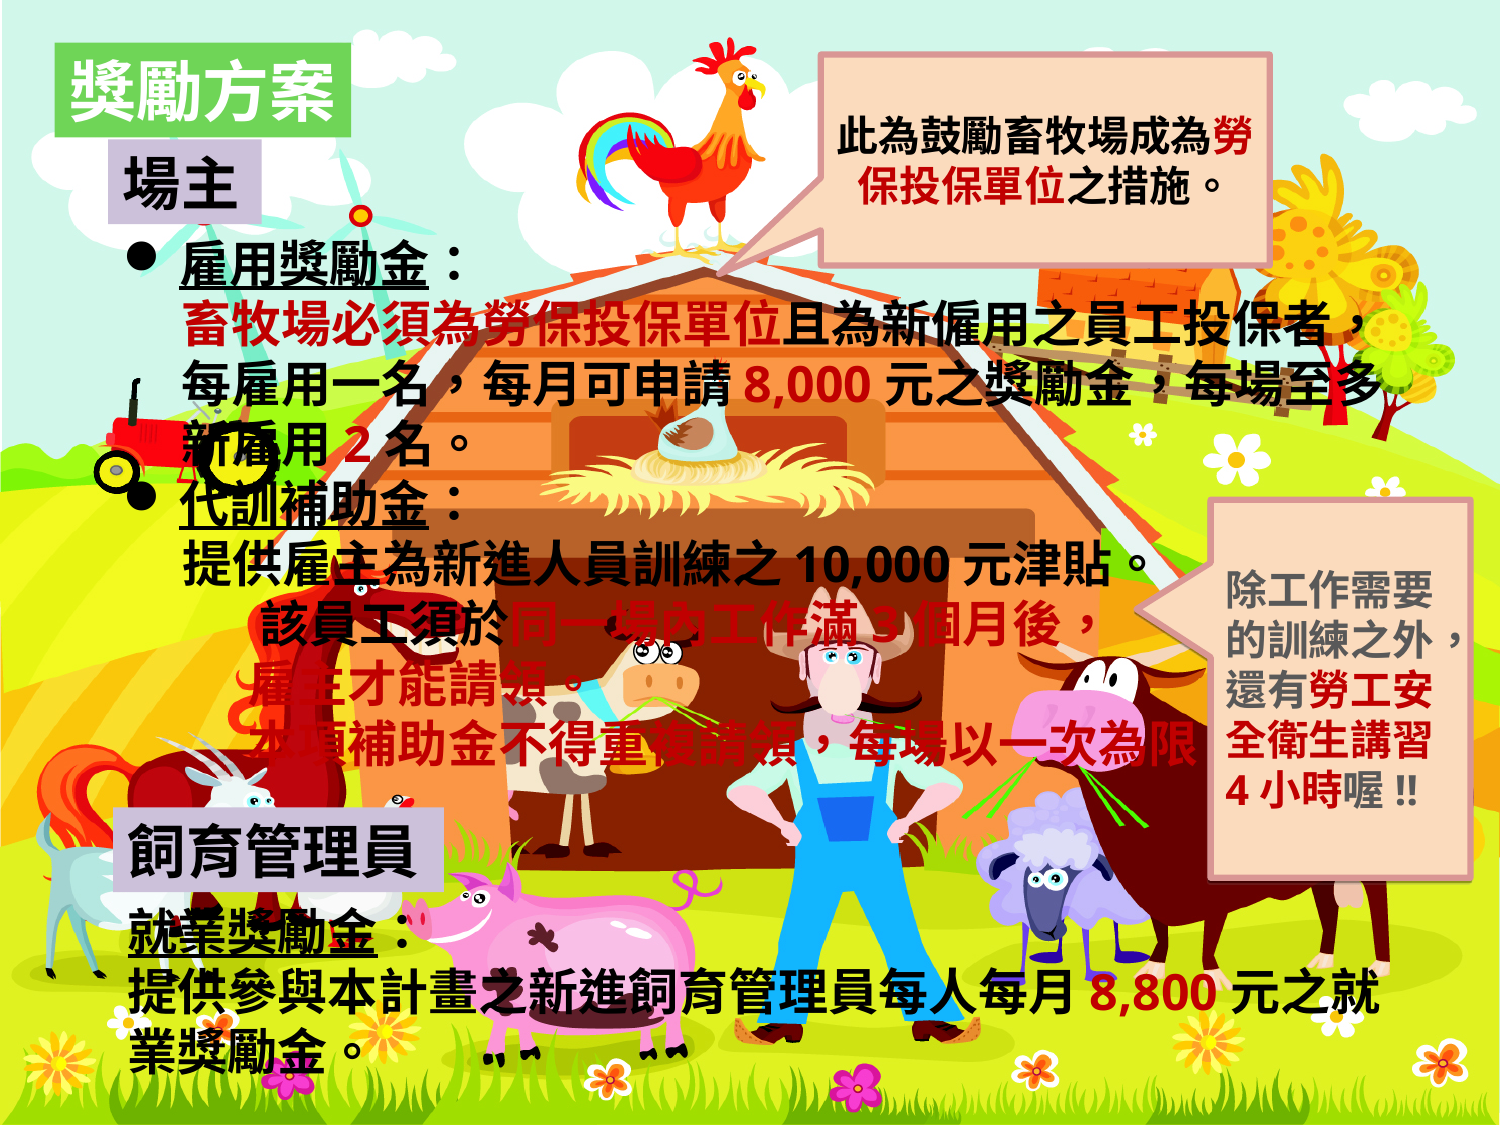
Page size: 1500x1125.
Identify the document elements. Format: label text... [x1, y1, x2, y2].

text_box 獎勵方案 [54, 42, 352, 138]
text_box 此為鼓勵畜牧場成為勞保投保單位之措施。 [719, 54, 1270, 275]
picture [0, 0, 1500, 1125]
text_box 雇用獎勵金： 畜牧場必須為勞保投保單位且為新僱用之員工投保者，每雇用一名，每月可申請8,000元之獎勵金，每場至多新雇用2名。 代訓補助金： 提供雇主為新進人員訓練之10,000元津貼。 該員工須於同一場內工作滿3個月後， 雇主才能請領。 本項補助金不得重複請領，每場以一次為限。 [108, 225, 1408, 781]
text_box 場主 [108, 139, 262, 225]
text_box 除工作需要的訓練之外，還有勞工安全衛生講習4小時喔!! [1136, 499, 1471, 878]
text_box 飼育管理員 [113, 807, 444, 893]
text_box 就業獎勵金： 提供參與本計畫之新進飼育管理員每人每月8,800元之就業獎勵金。 [113, 893, 1445, 1089]
